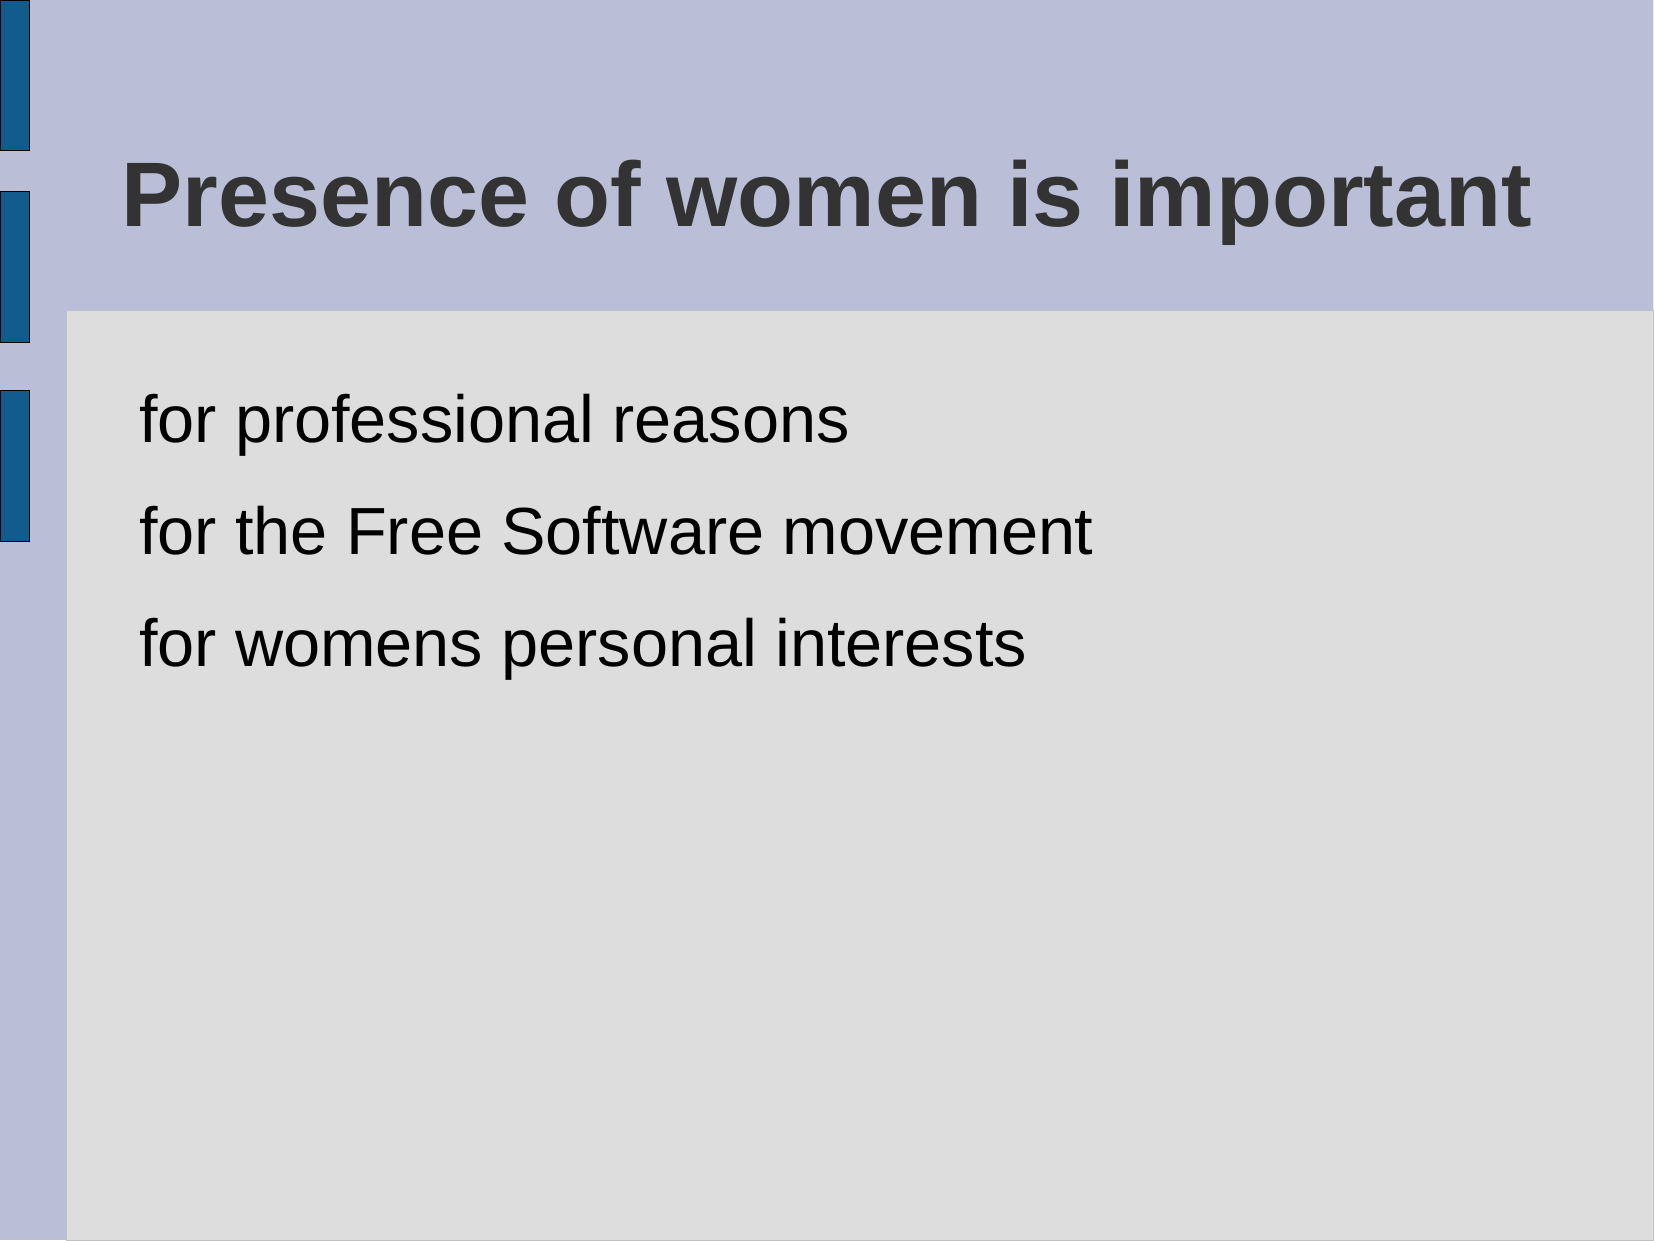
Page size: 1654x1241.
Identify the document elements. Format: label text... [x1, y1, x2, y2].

title Presence of women is important [121, 98, 1534, 291]
list for professional reasons for the Free Software movement for womens personal interests [121, 344, 1534, 1112]
